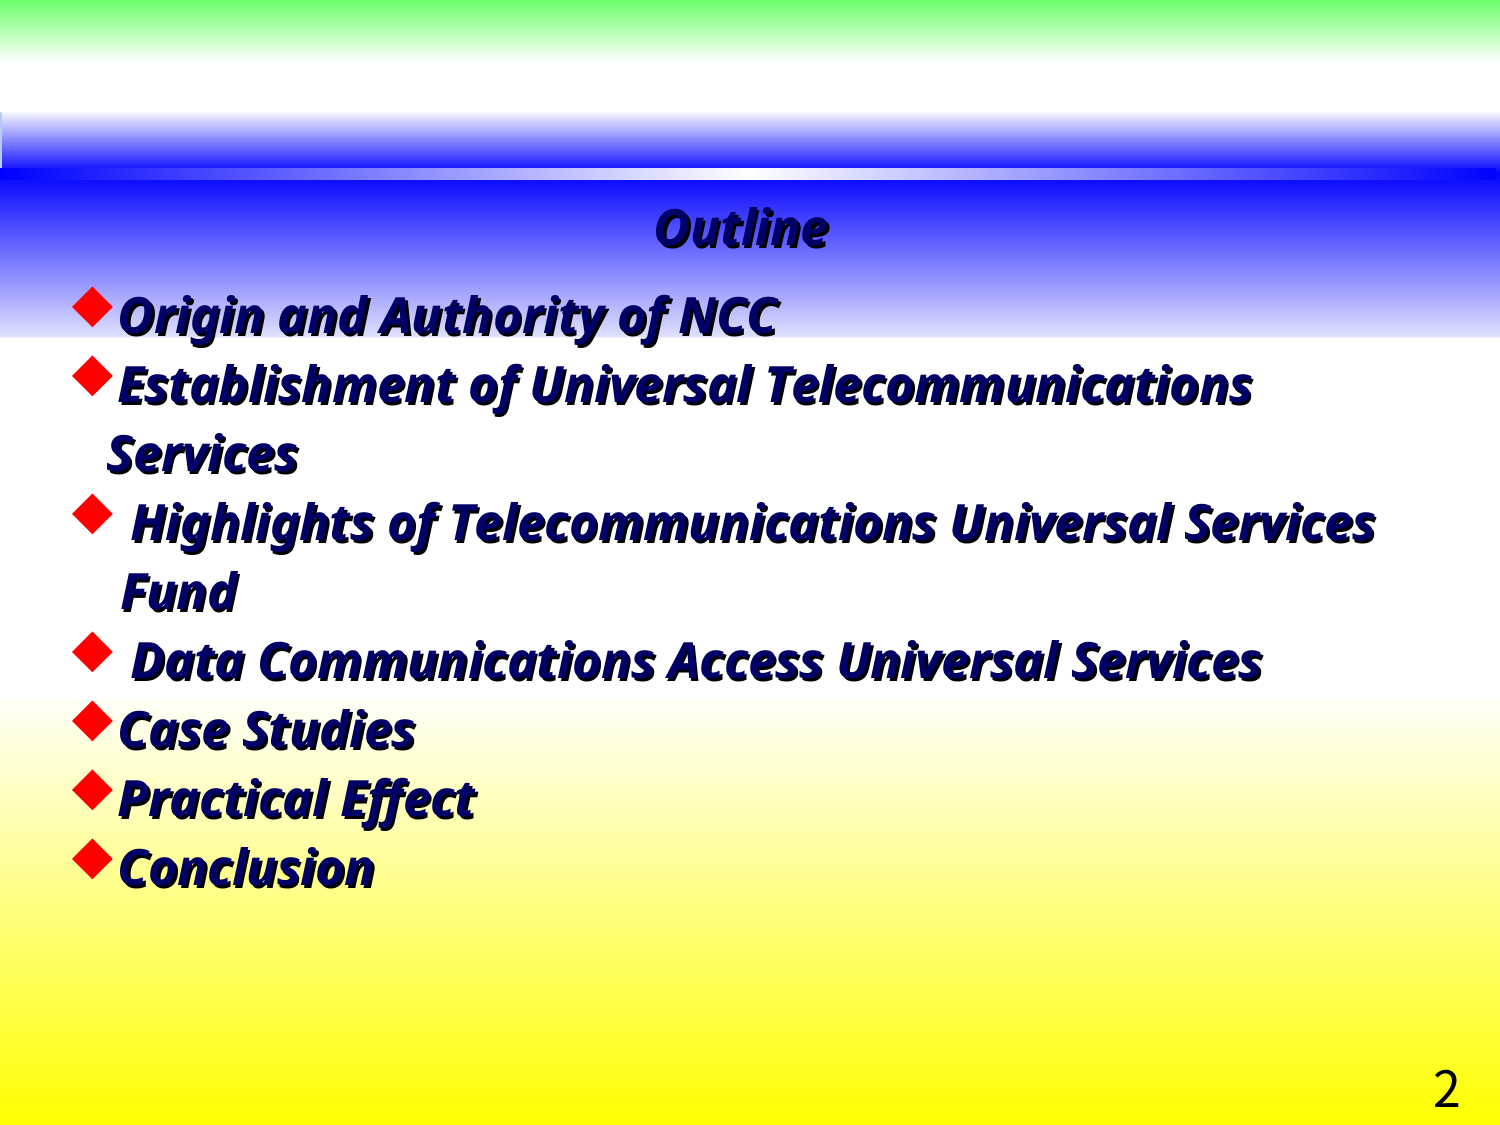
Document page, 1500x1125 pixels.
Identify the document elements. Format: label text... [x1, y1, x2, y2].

title Outline [88, 207, 1394, 267]
text_box Origin and Authority of NCC Establishment of Universal Telecommunications Services Highlights of Telecommunications Universal Services Fund Data Communications Access Universal Services Case Studies Practical Effect Conclusion [53, 267, 1500, 904]
table_cell C [1392, 168, 1396, 180]
